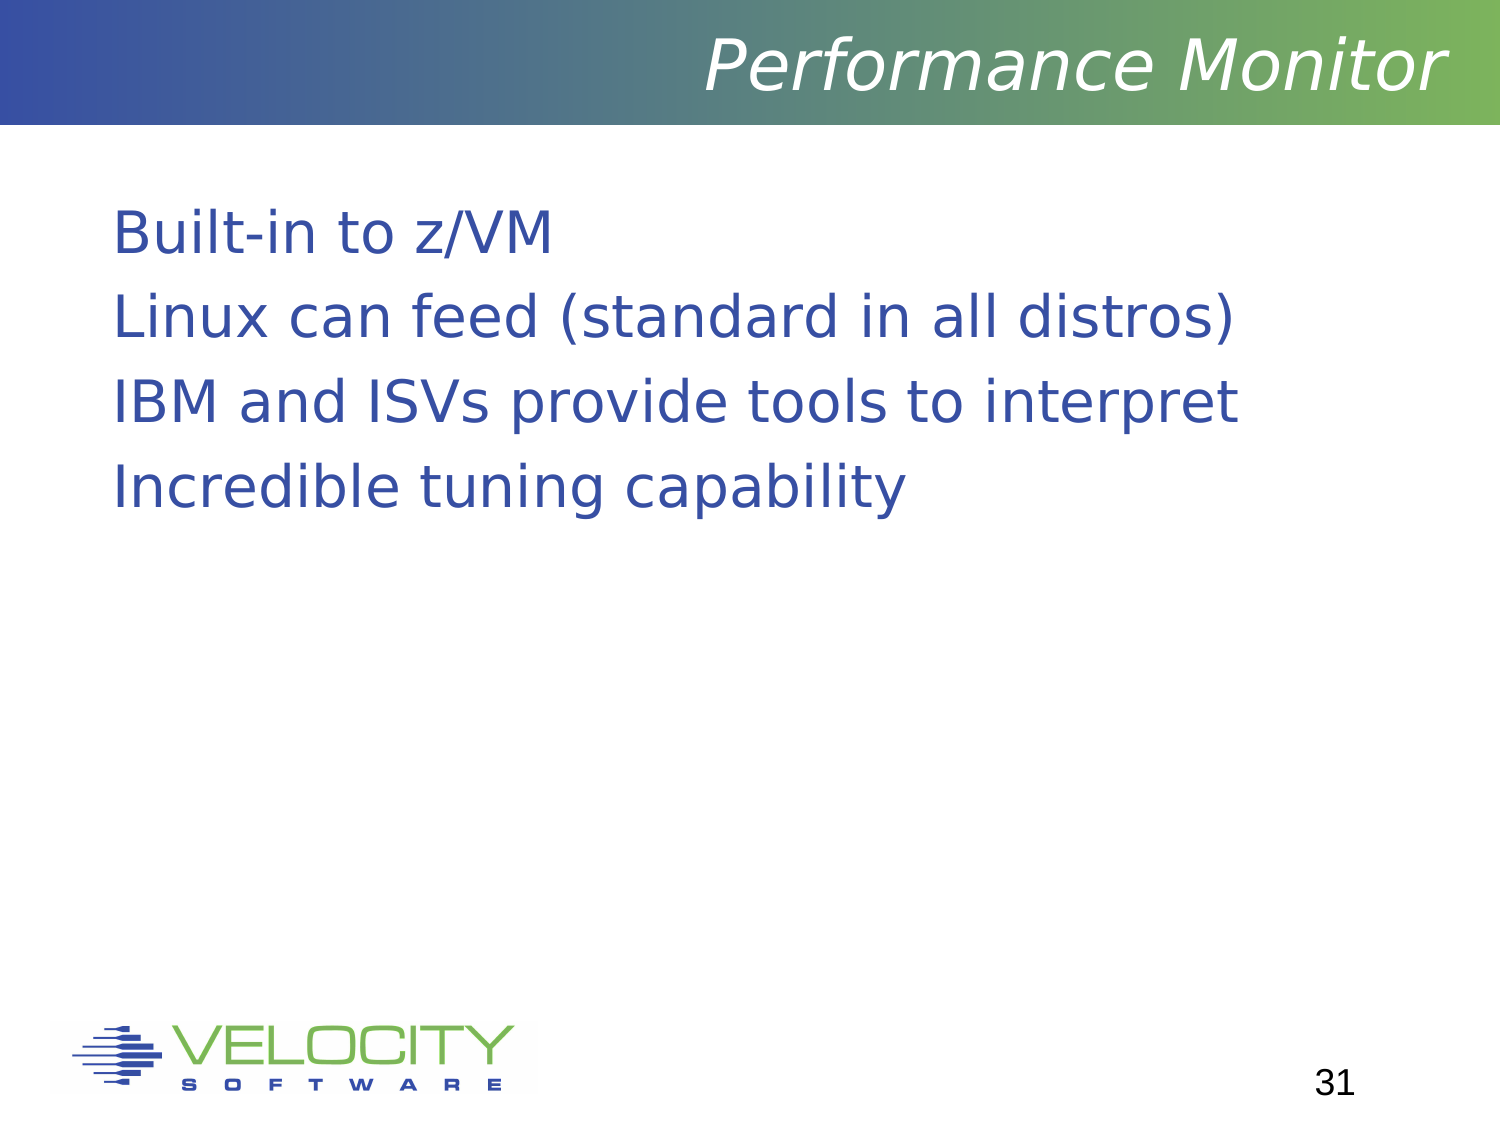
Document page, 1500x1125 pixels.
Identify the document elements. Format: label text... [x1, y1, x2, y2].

picture [50, 1021, 538, 1094]
title Performance Monitor [62, 12, 1463, 113]
list Built-in to z/VM Linux can feed (standard in all distros) IBM and ISVs provide tools to interpret Incredible tuning capability [70, 187, 1438, 856]
